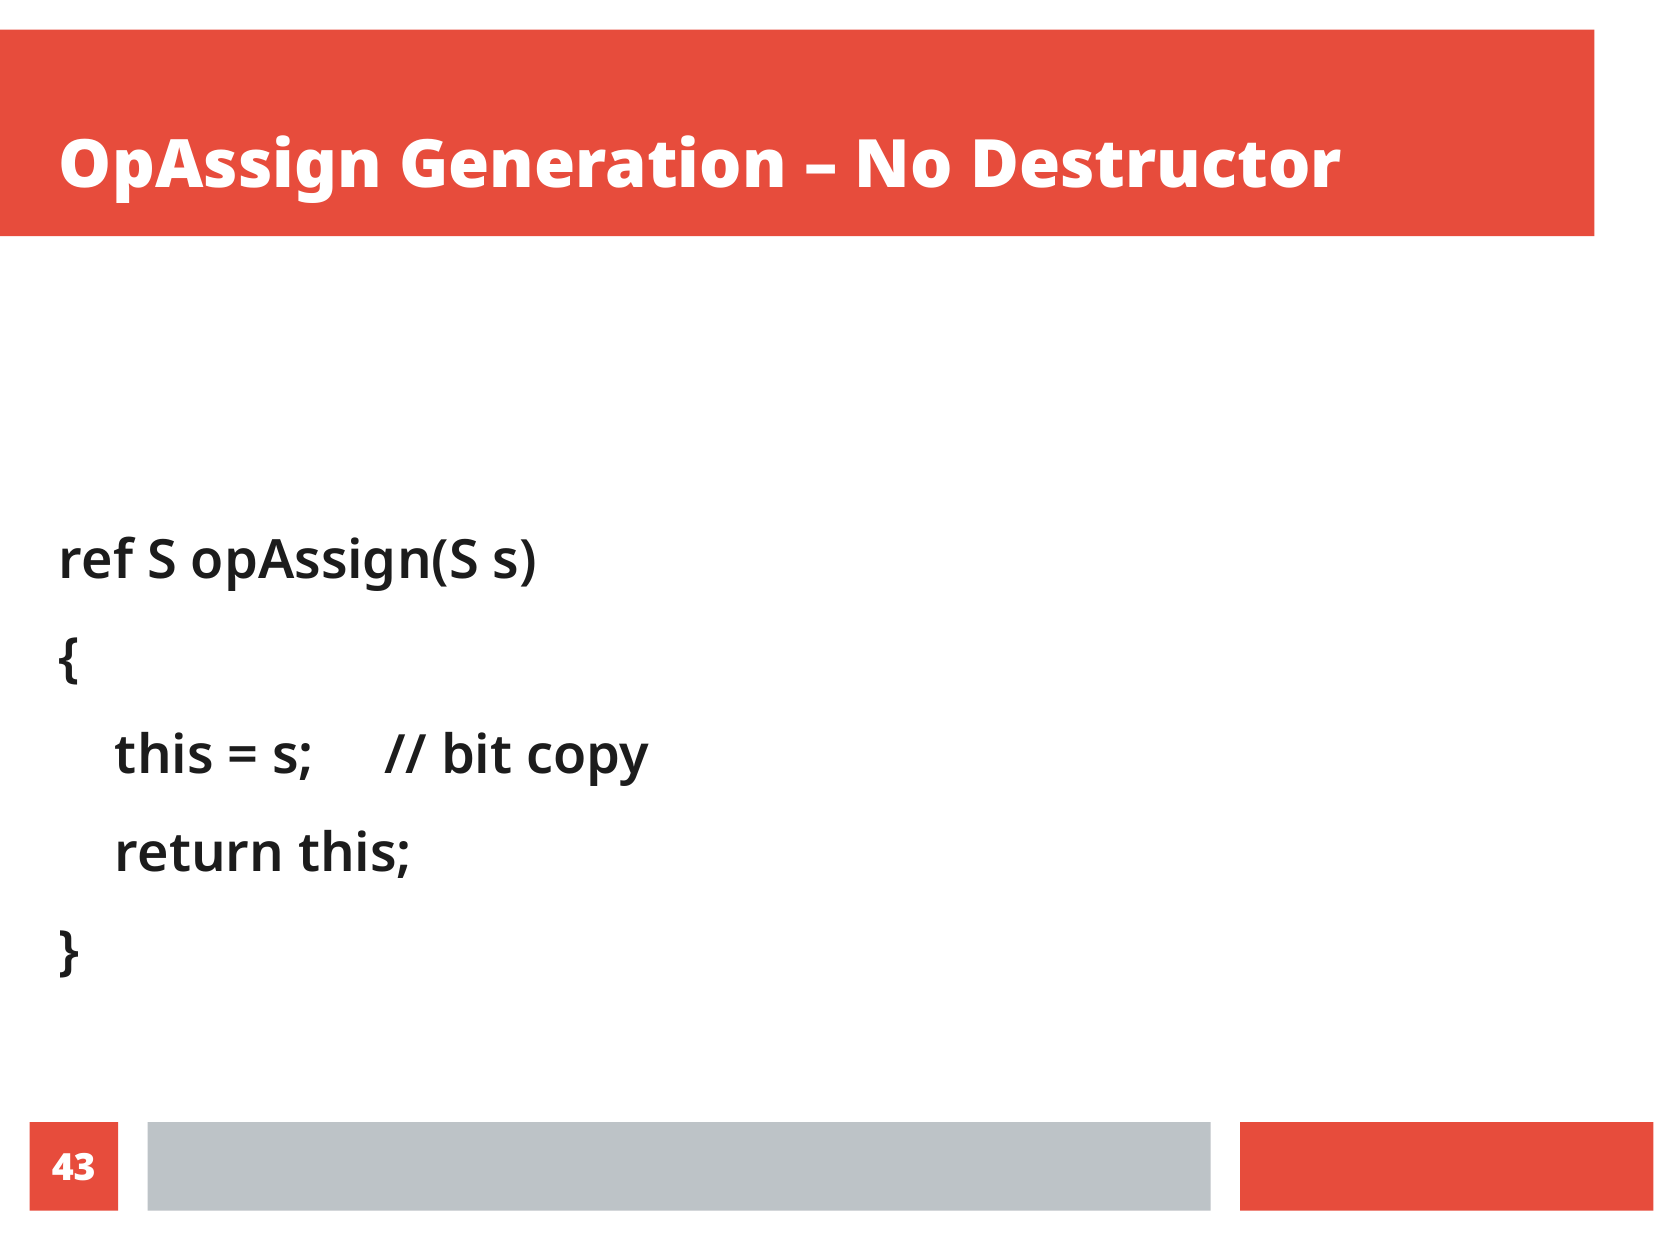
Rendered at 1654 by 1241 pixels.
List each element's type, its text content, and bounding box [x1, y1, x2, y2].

title OpAssign Generation – No Destructor [59, 59, 1595, 207]
list ref S opAssign(S s) { this = s; // bit copy return this; } [59, 324, 1565, 1093]
